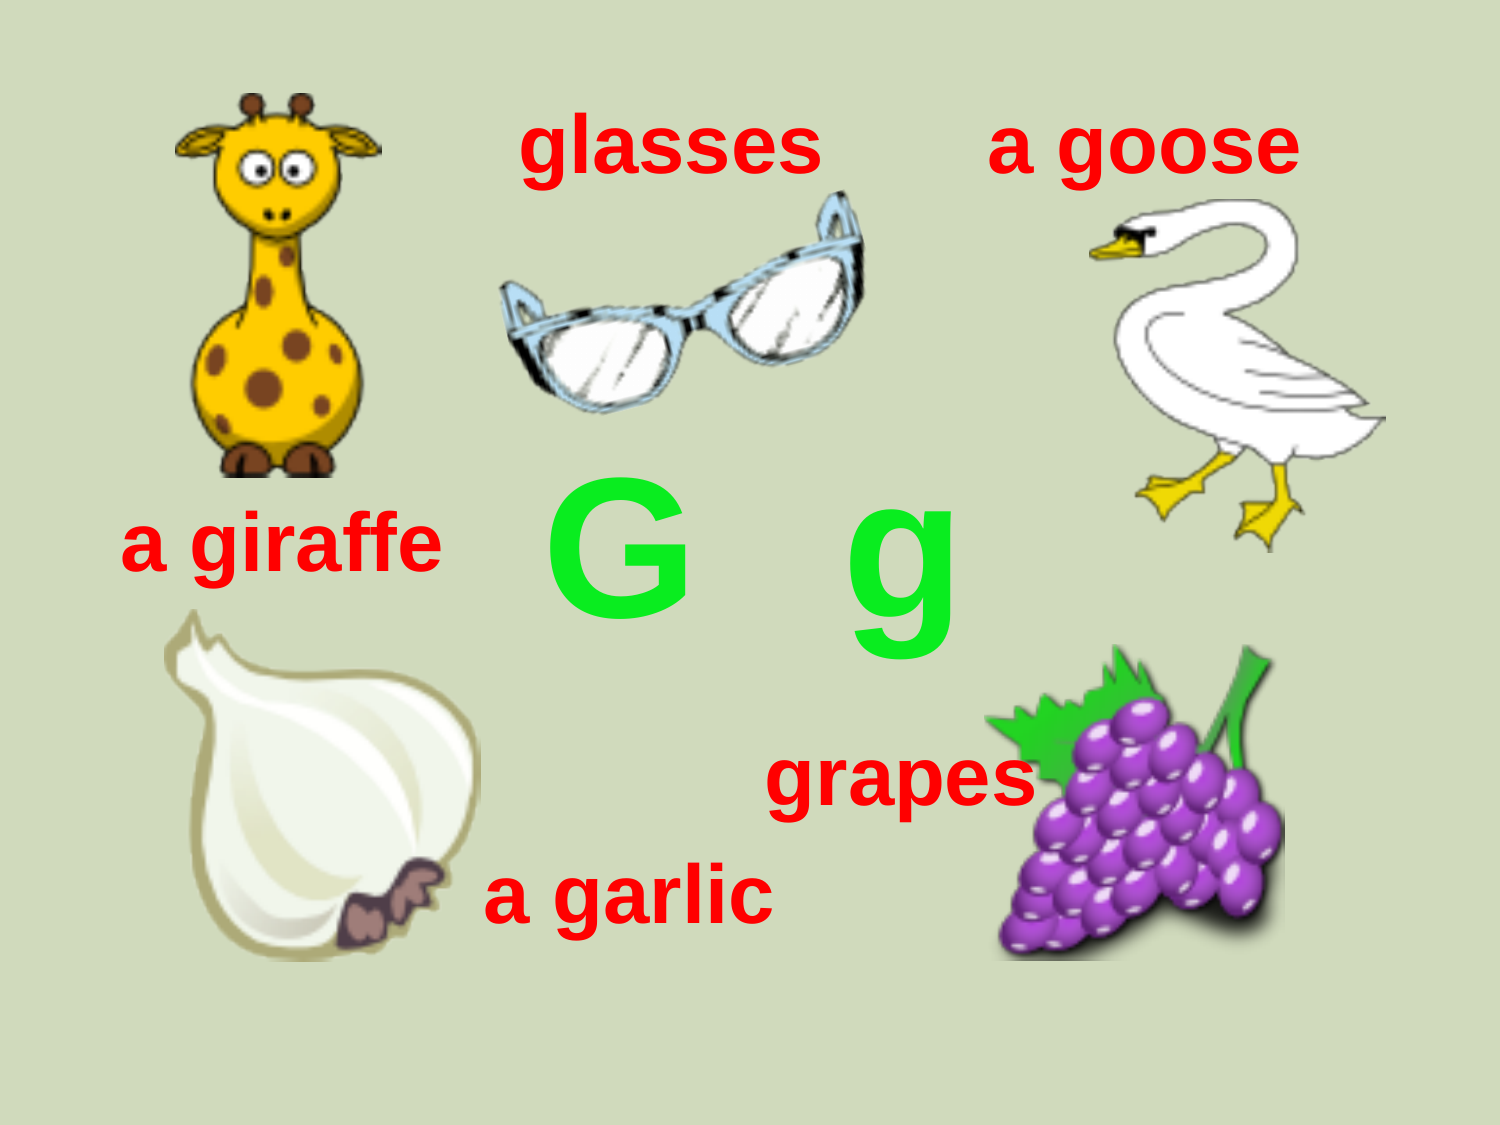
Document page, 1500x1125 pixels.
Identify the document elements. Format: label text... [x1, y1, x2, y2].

text_box a garlic [468, 832, 903, 948]
text_box G g [527, 410, 1278, 666]
text_box glasses [503, 82, 972, 198]
text_box a goose [972, 82, 1442, 198]
picture [984, 644, 1285, 961]
picture [164, 609, 481, 962]
picture [492, 198, 890, 434]
picture [1089, 199, 1386, 553]
text_box a giraffe [105, 480, 504, 596]
text_box grapes [749, 714, 1055, 831]
picture [175, 93, 382, 478]
